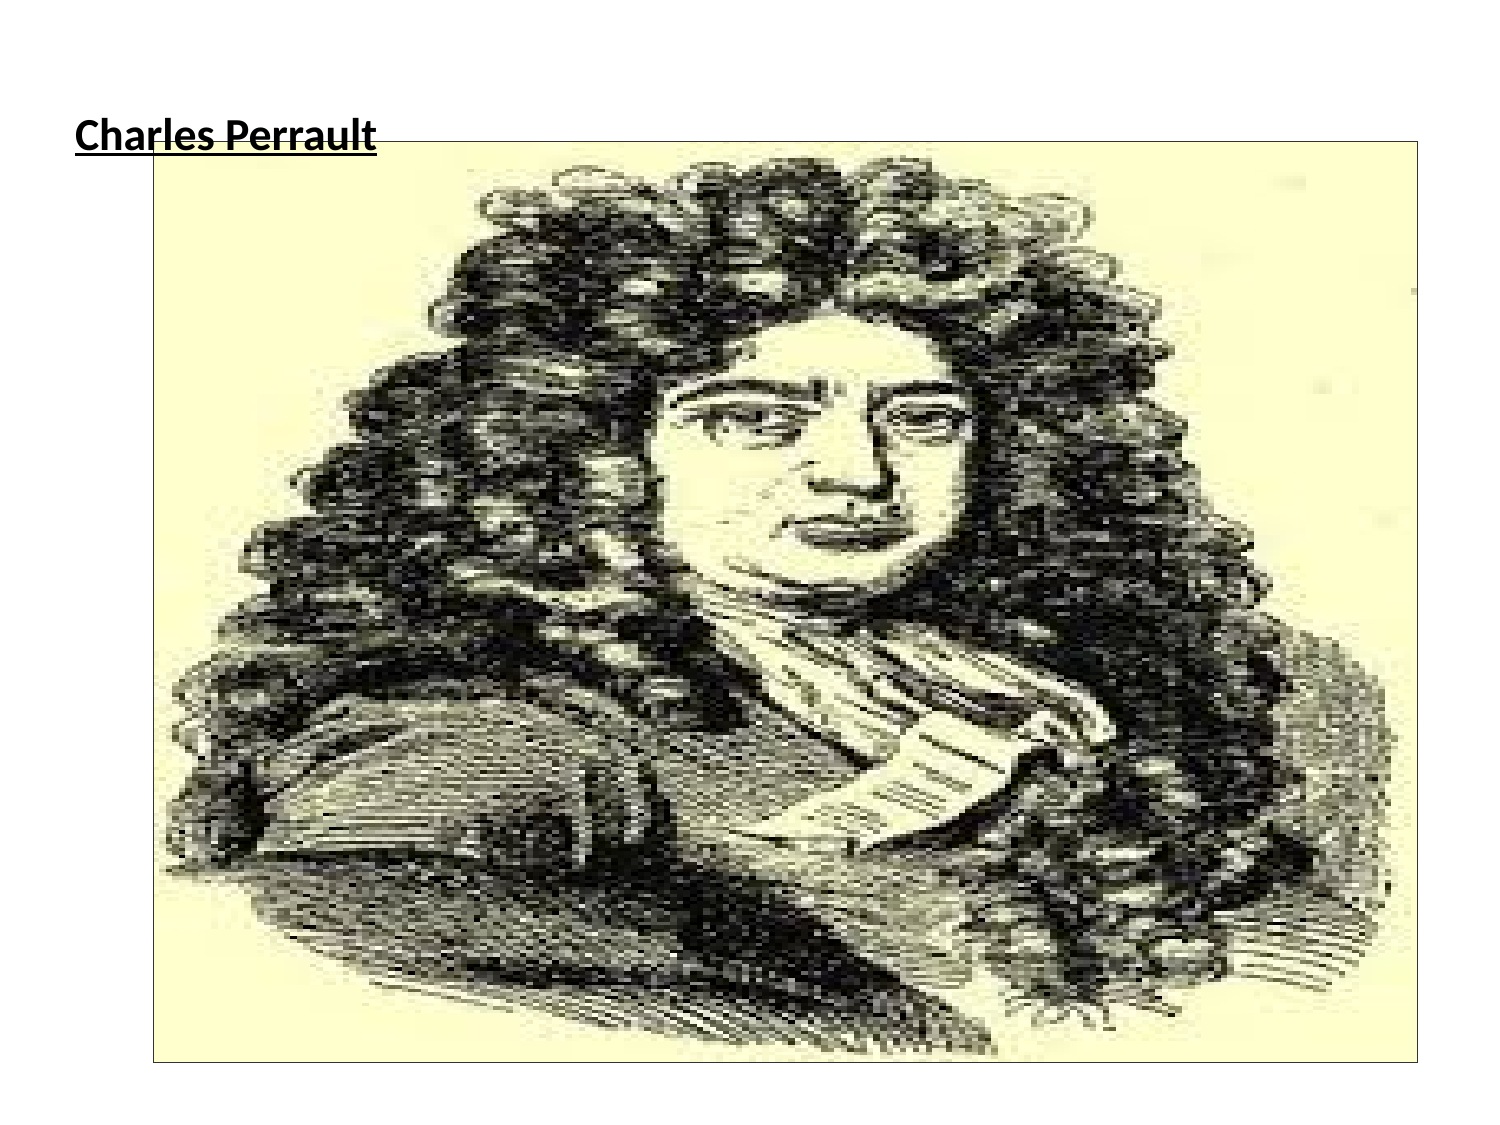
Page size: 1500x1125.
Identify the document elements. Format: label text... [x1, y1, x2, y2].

subtitle [75, 233, 1425, 1006]
picture [153, 1006, 1418, 1063]
title Charles Perrault [75, 44, 1425, 233]
